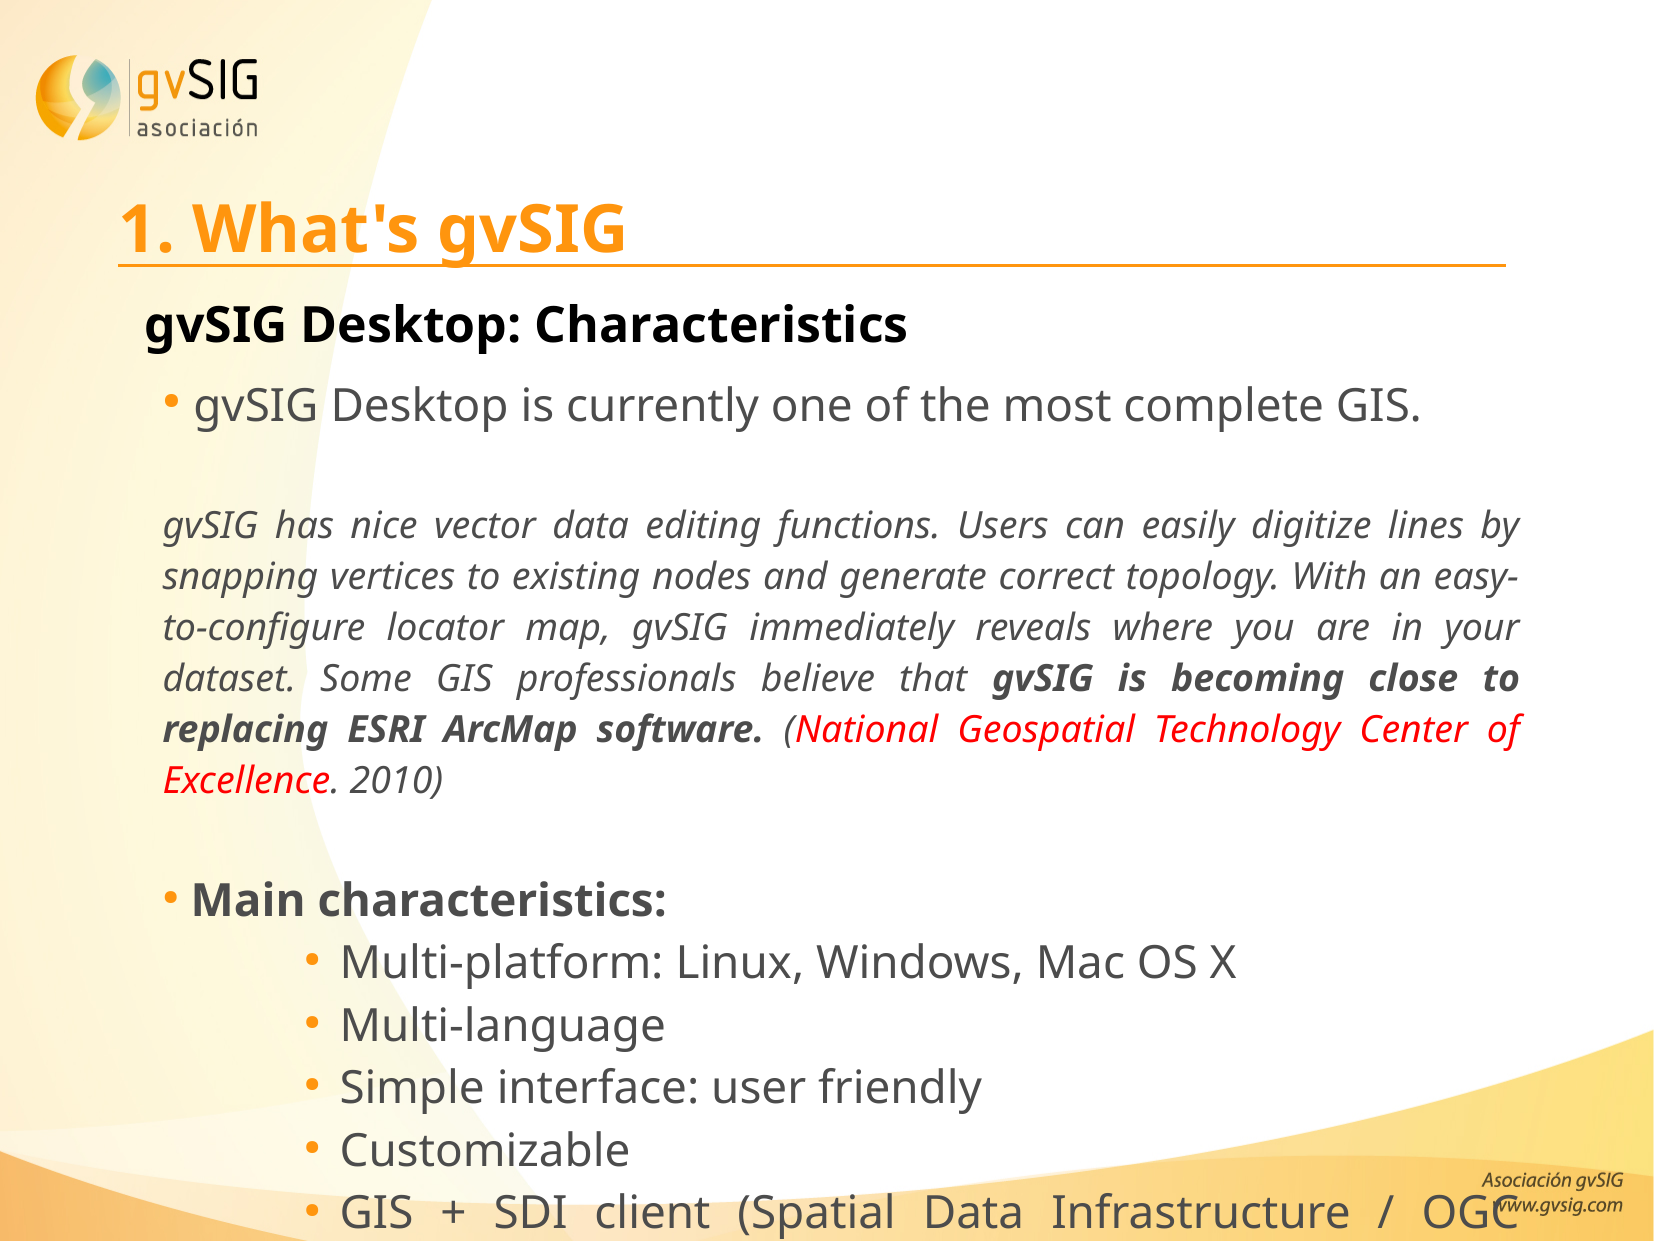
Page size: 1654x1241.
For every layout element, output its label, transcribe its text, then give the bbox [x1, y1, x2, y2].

title gvSIG Desktop: Characteristics [144, 260, 1441, 387]
text_box gvSIG Desktop is currently one of the most complete GIS. gvSIG has nice vector data editing functions. Users can easily digitize lines by snapping vertices to existing nodes and generate correct topology. With an easy-to-configure locator map, gvSIG immediately reveals where you are in your dataset. Some GIS professionals believe that gvSIG is becoming close to replacing ESRI ArcMap software. (National Geospatial Technology Center of Excellence. 2010) Main characteristics: Multi-platform: Linux, Windows, Mac OS X Multi-language Simple interface: user friendly Customizable GIS + SDI client (Spatial Data Infrastructure / OGC standards) [147, 360, 1536, 1174]
title 1. What's gvSIG [118, 177, 1607, 276]
picture [0, 0, 1654, 1241]
